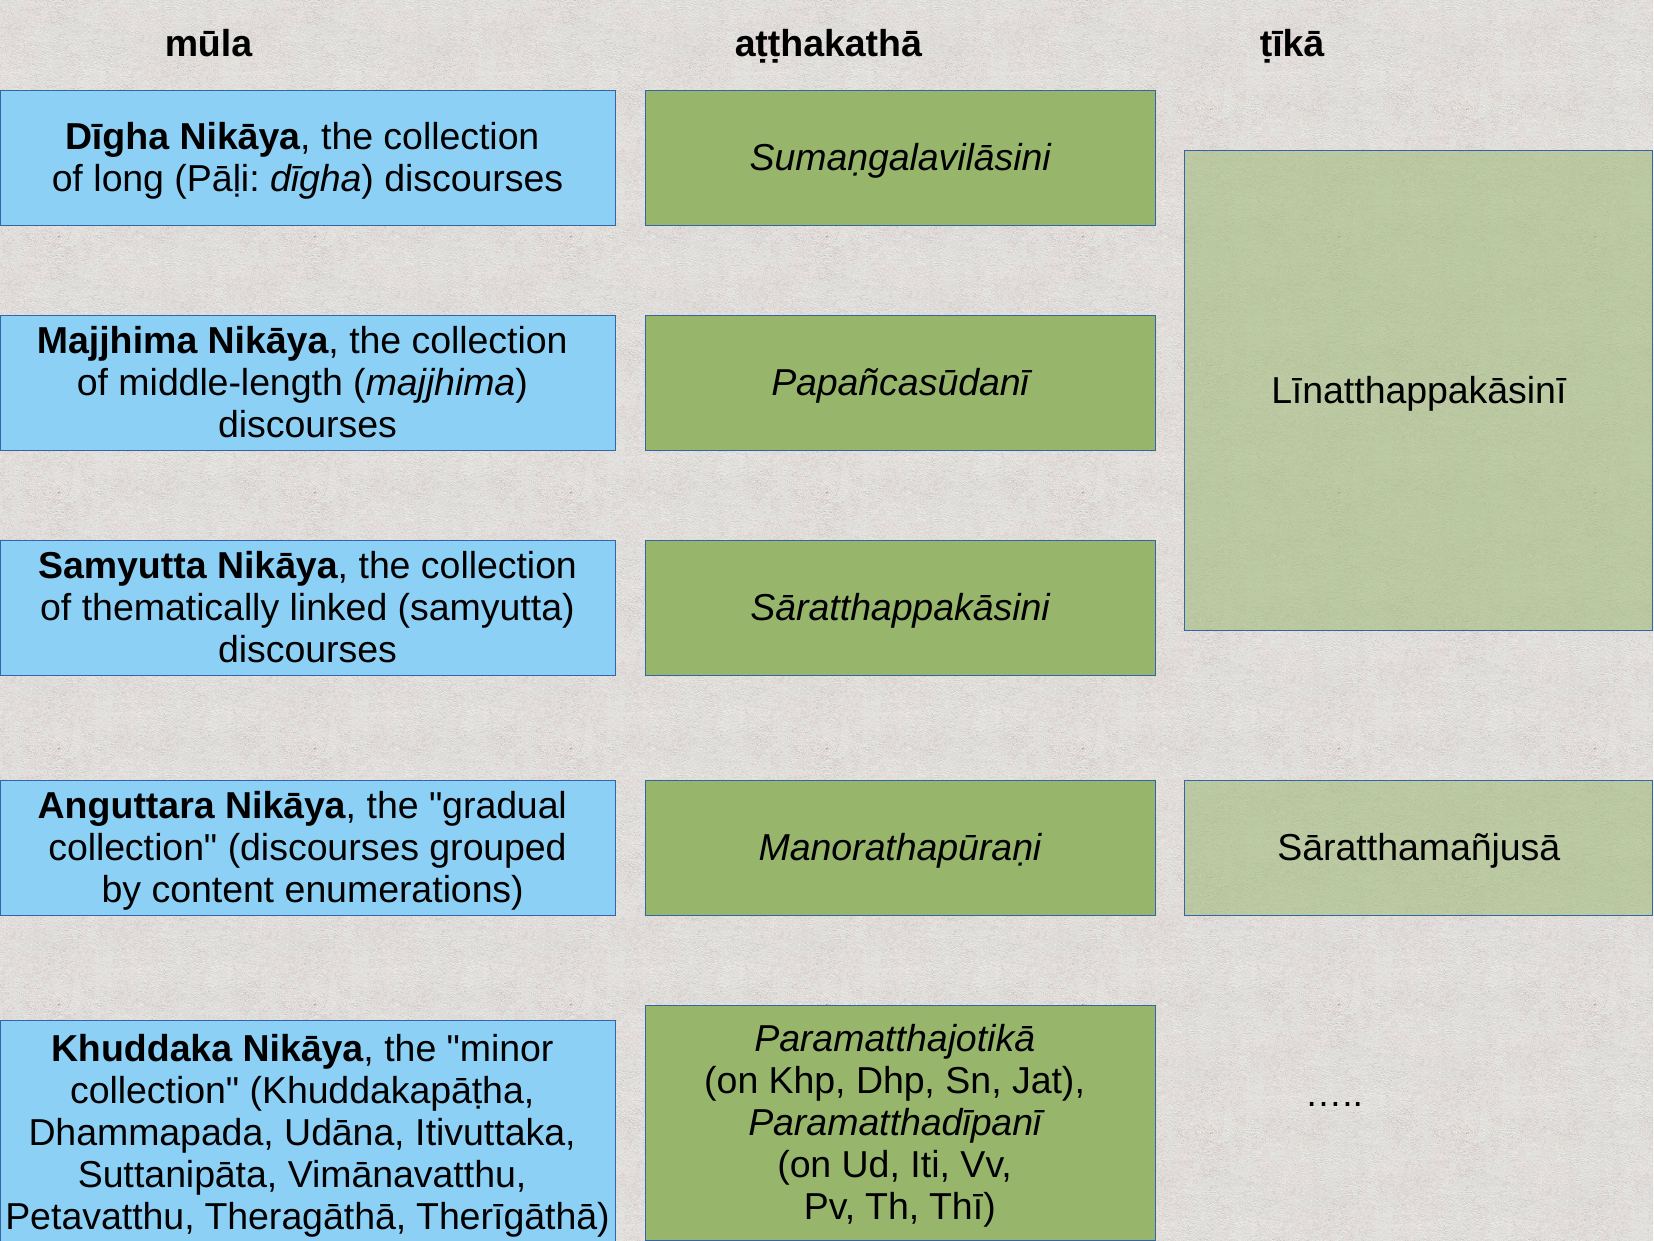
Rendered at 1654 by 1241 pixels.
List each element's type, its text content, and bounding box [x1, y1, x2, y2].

text_box Manorathapūraṇi [645, 780, 1156, 916]
text_box Majjhima Nikāya, the collection of middle-length (majjhima) discourses [0, 315, 616, 451]
text_box Samyutta Nikāya, the collection of thematically linked (samyutta) discourses [0, 540, 616, 676]
text_box Sumaṇgalavilāsini [645, 90, 1156, 226]
text_box ṭīkā [1245, 15, 1501, 72]
text_box aṭṭhakathā [720, 15, 1081, 87]
text_box Khuddaka Nikāya, the "minor collection" (Khuddakapāṭha, Dhammapada, Udāna, Itivuttaka, Suttanipāta, Vimānavatthu, Petavatthu, Theragāthā, Therīgāthā) [0, 1020, 616, 1241]
picture [0, 0, 1654, 1241]
text_box Dīgha Nikāya, the collection of long (Pāḷi: dīgha) discourses [0, 90, 616, 226]
text_box Anguttara Nikāya, the "gradual collection" (discourses grouped by content enumerations) [0, 780, 616, 916]
text_box Sāratthappakāsini [645, 540, 1156, 676]
text_box Paramatthajotikā (on Khp, Dhp, Sn, Jat), Paramatthadīpanī (on Ud, Iti, Vv, Pv, Th, Thī) [645, 1005, 1156, 1241]
text_box mūla [150, 15, 421, 72]
text_box Papañcasūdanī [645, 315, 1156, 451]
text_box Līnatthappakāsinī [1184, 150, 1653, 631]
text_box Sāratthamañjusā [1184, 780, 1653, 916]
text_box ….. [1290, 1065, 1456, 1122]
